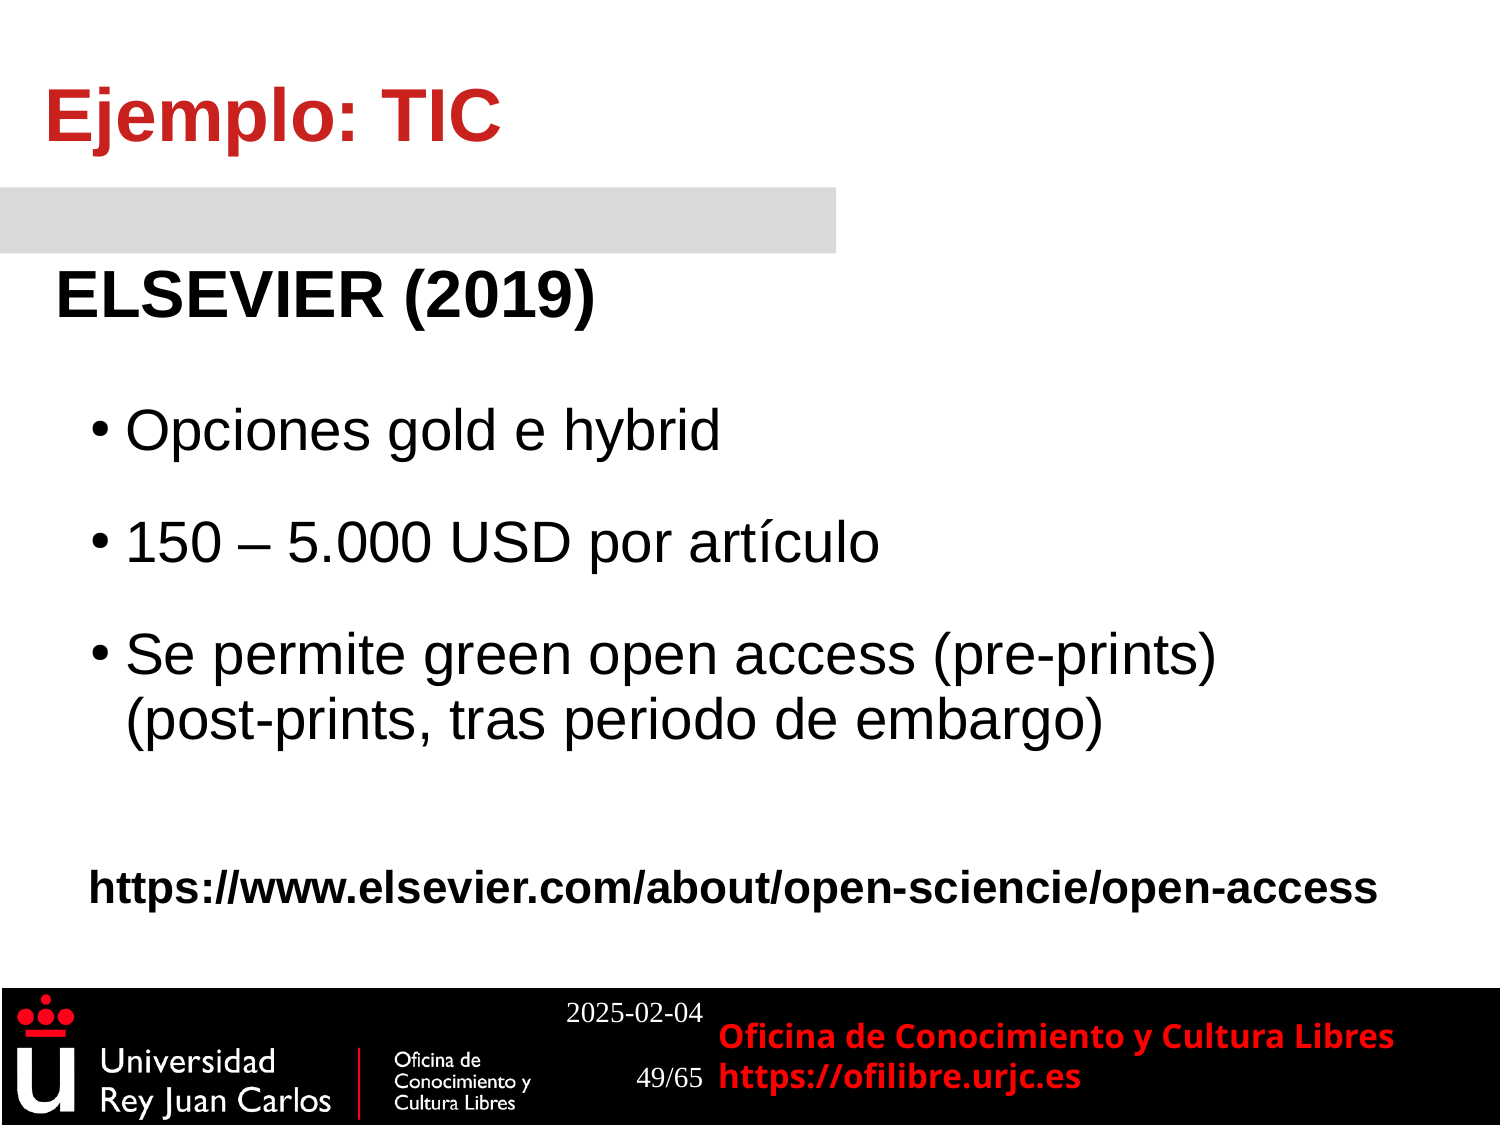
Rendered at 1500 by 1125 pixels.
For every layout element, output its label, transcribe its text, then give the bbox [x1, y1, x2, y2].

text_box Opciones gold e hybrid 150 – 5.000 USD por artículo Se permite green open access (pre-prints) (post-prints, tras periodo de embargo) [75, 390, 1351, 760]
text_box Ejemplo: TIC [30, 66, 1036, 249]
picture [17, 994, 531, 1120]
text_box https://www.elsevier.com/about/open-sciencie/open-access [45, 855, 1396, 922]
text_box ELSEVIER (2019) [40, 249, 811, 340]
title [75, 7, 1425, 196]
